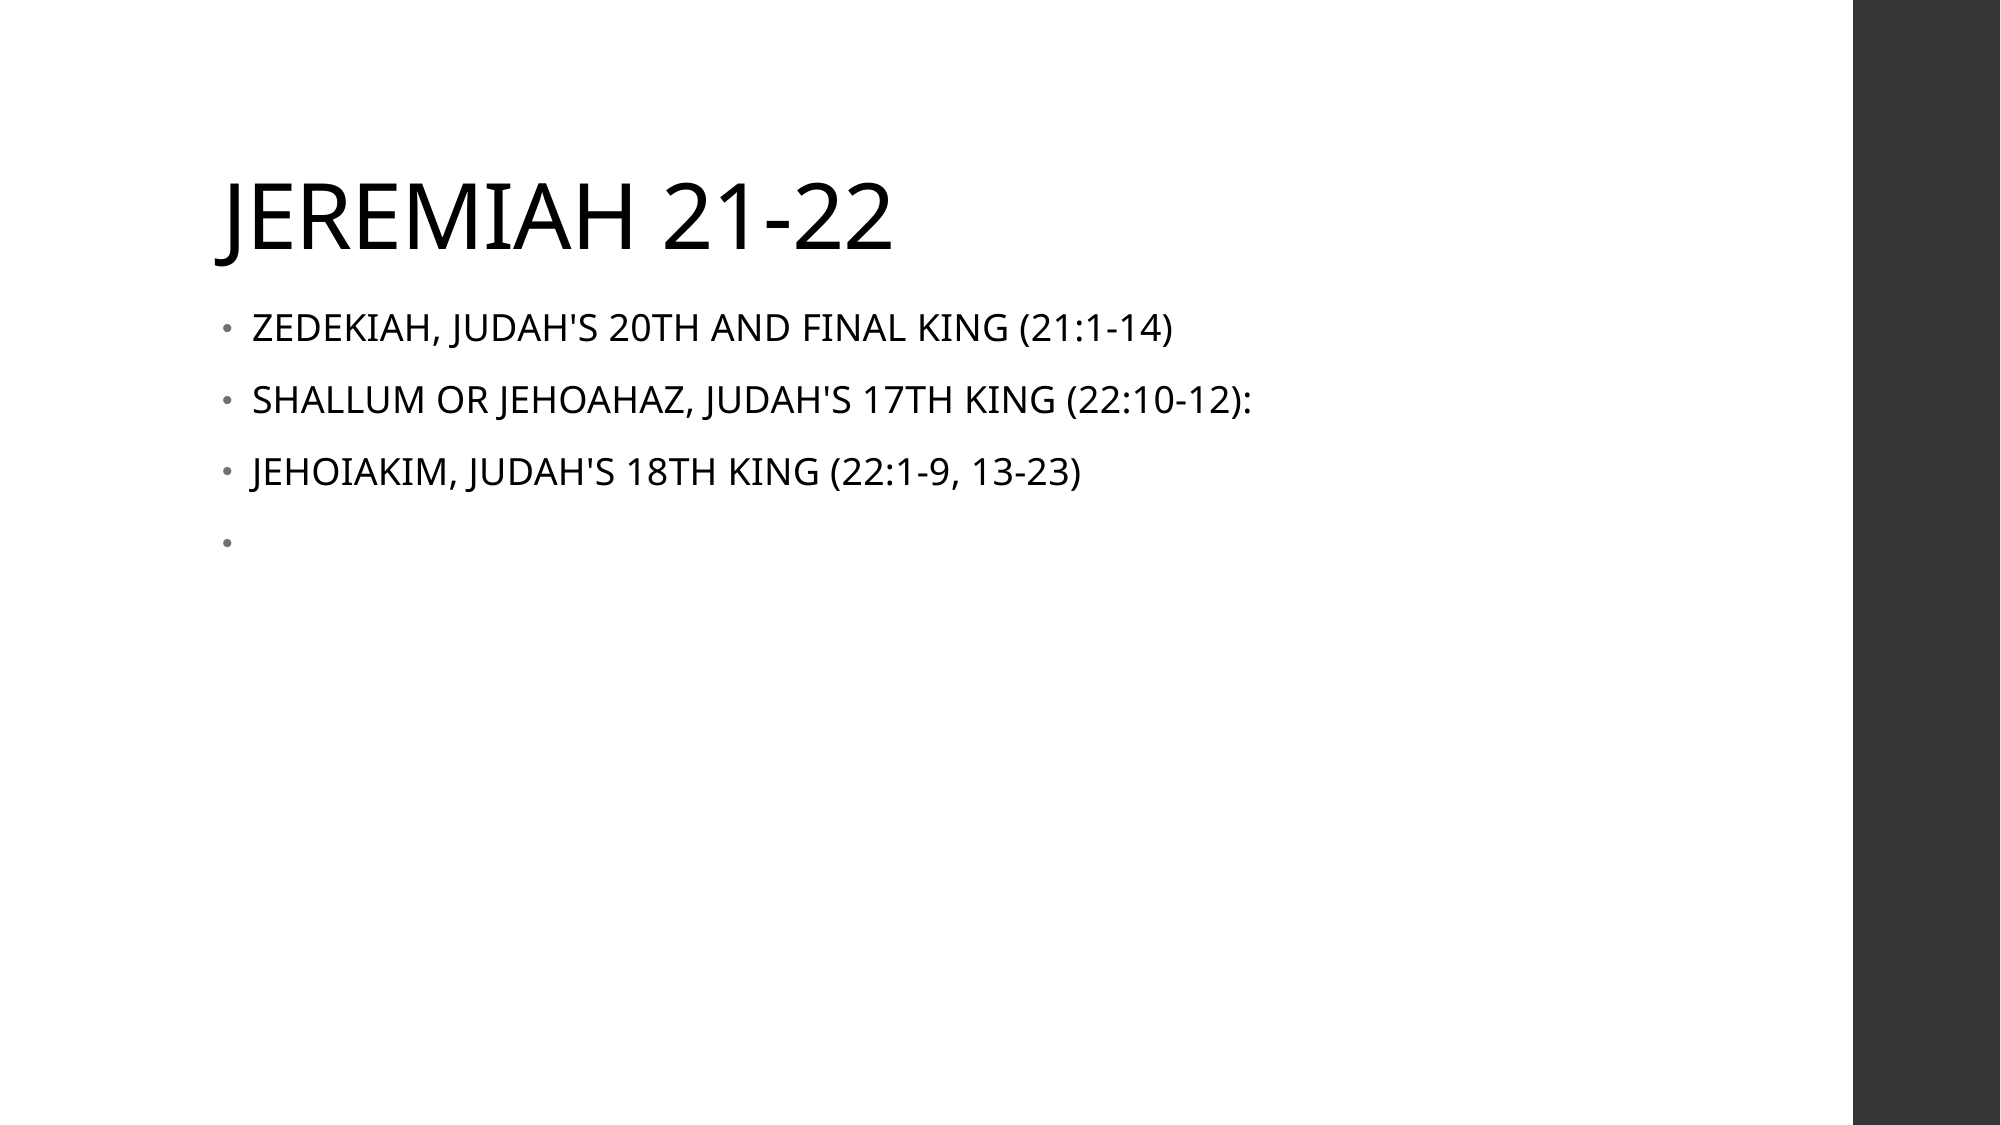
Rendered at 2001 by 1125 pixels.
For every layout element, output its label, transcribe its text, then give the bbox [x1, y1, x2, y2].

list ZEDEKIAH, JUDAH'S 20TH AND FINAL KING (21:1-14) SHALLUM OR JEHOAHAZ, JUDAH'S 17TH KING (22:10-12): JEHOIAKIM, JUDAH'S 18TH KING (22:1-9, 13-23) [206, 299, 1617, 1014]
title JEREMIAH 21-22 [206, 60, 1797, 278]
